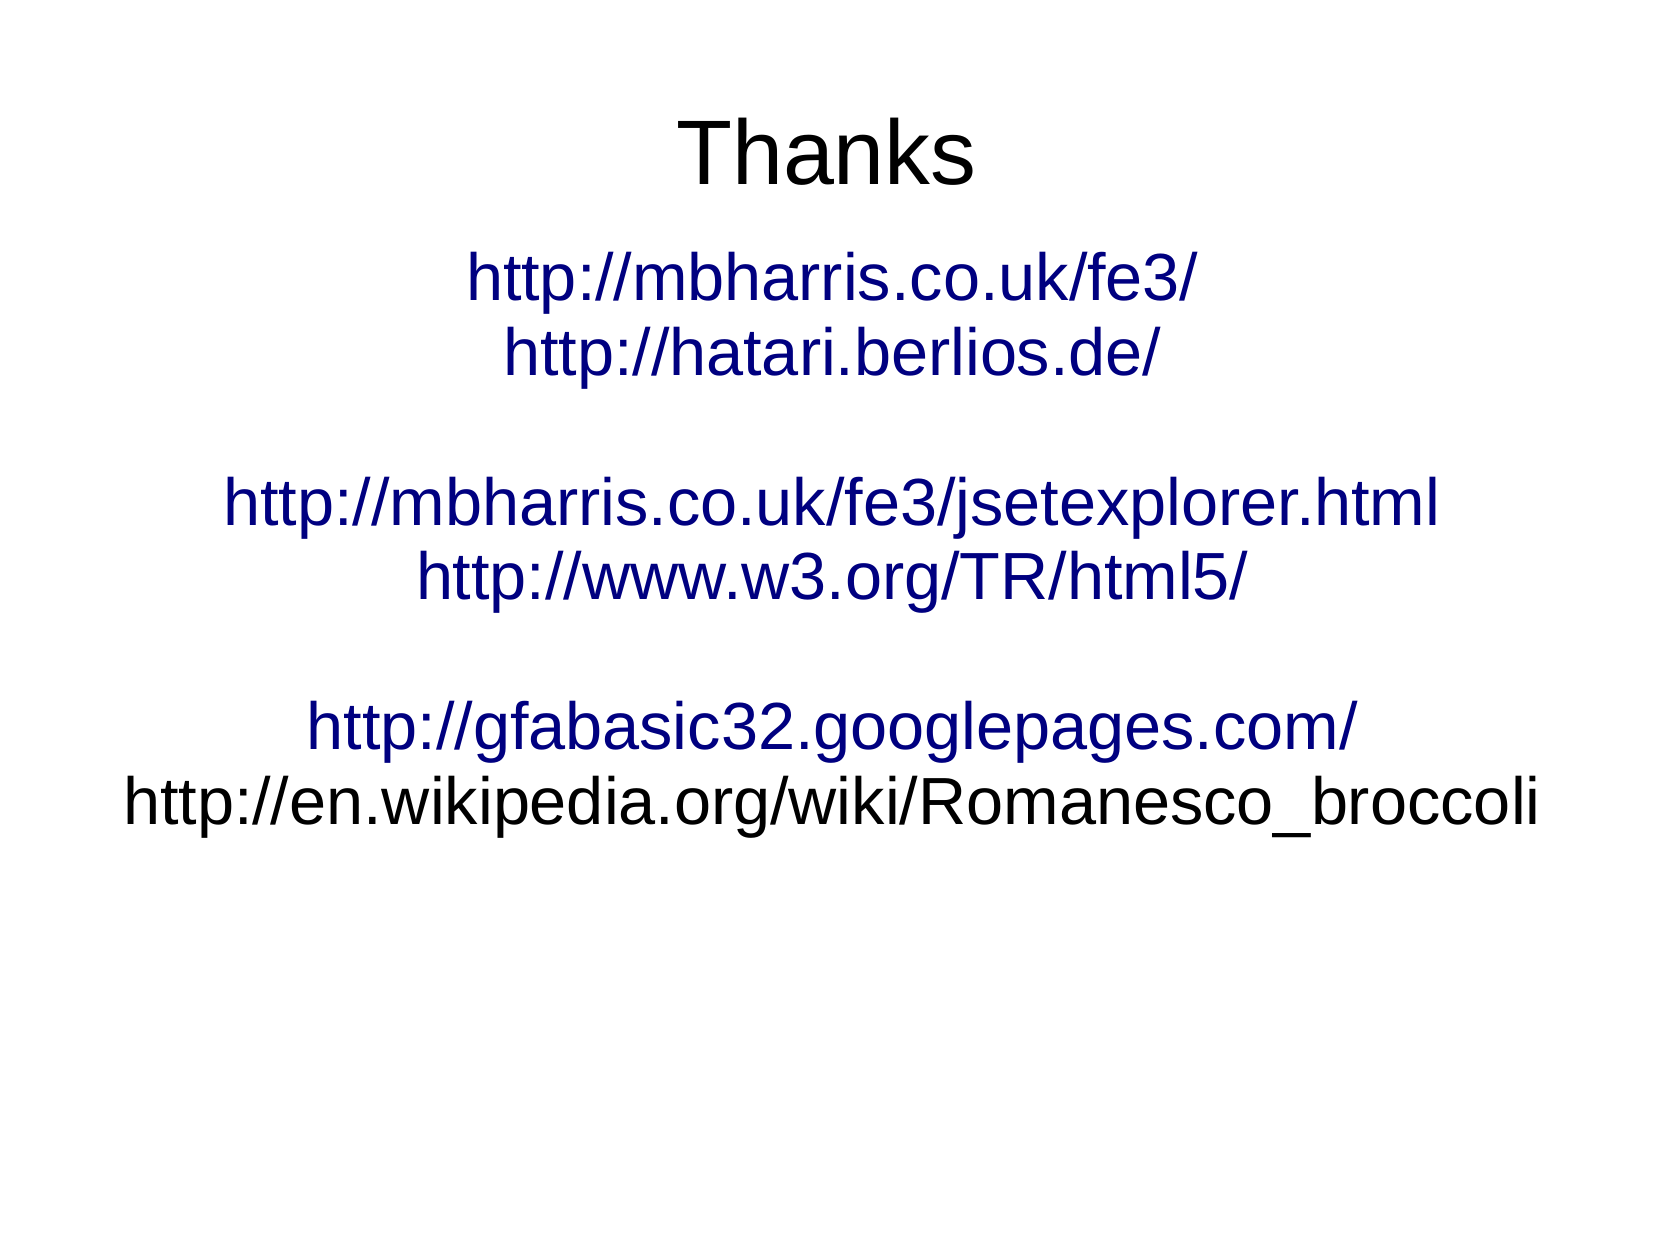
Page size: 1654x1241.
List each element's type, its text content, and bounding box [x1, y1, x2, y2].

title Thanks [82, 49, 1571, 257]
subtitle http://mbharris.co.uk/fe3/ http://hatari.berlios.de/ http://mbharris.co.uk/fe3/jsetexplorer.html http://www.w3.org/TR/html5/ http://gfabasic32.googlepages.com/ http://en.wikipedia.org/wiki/Romanesco_broccoli [88, 167, 1577, 1211]
